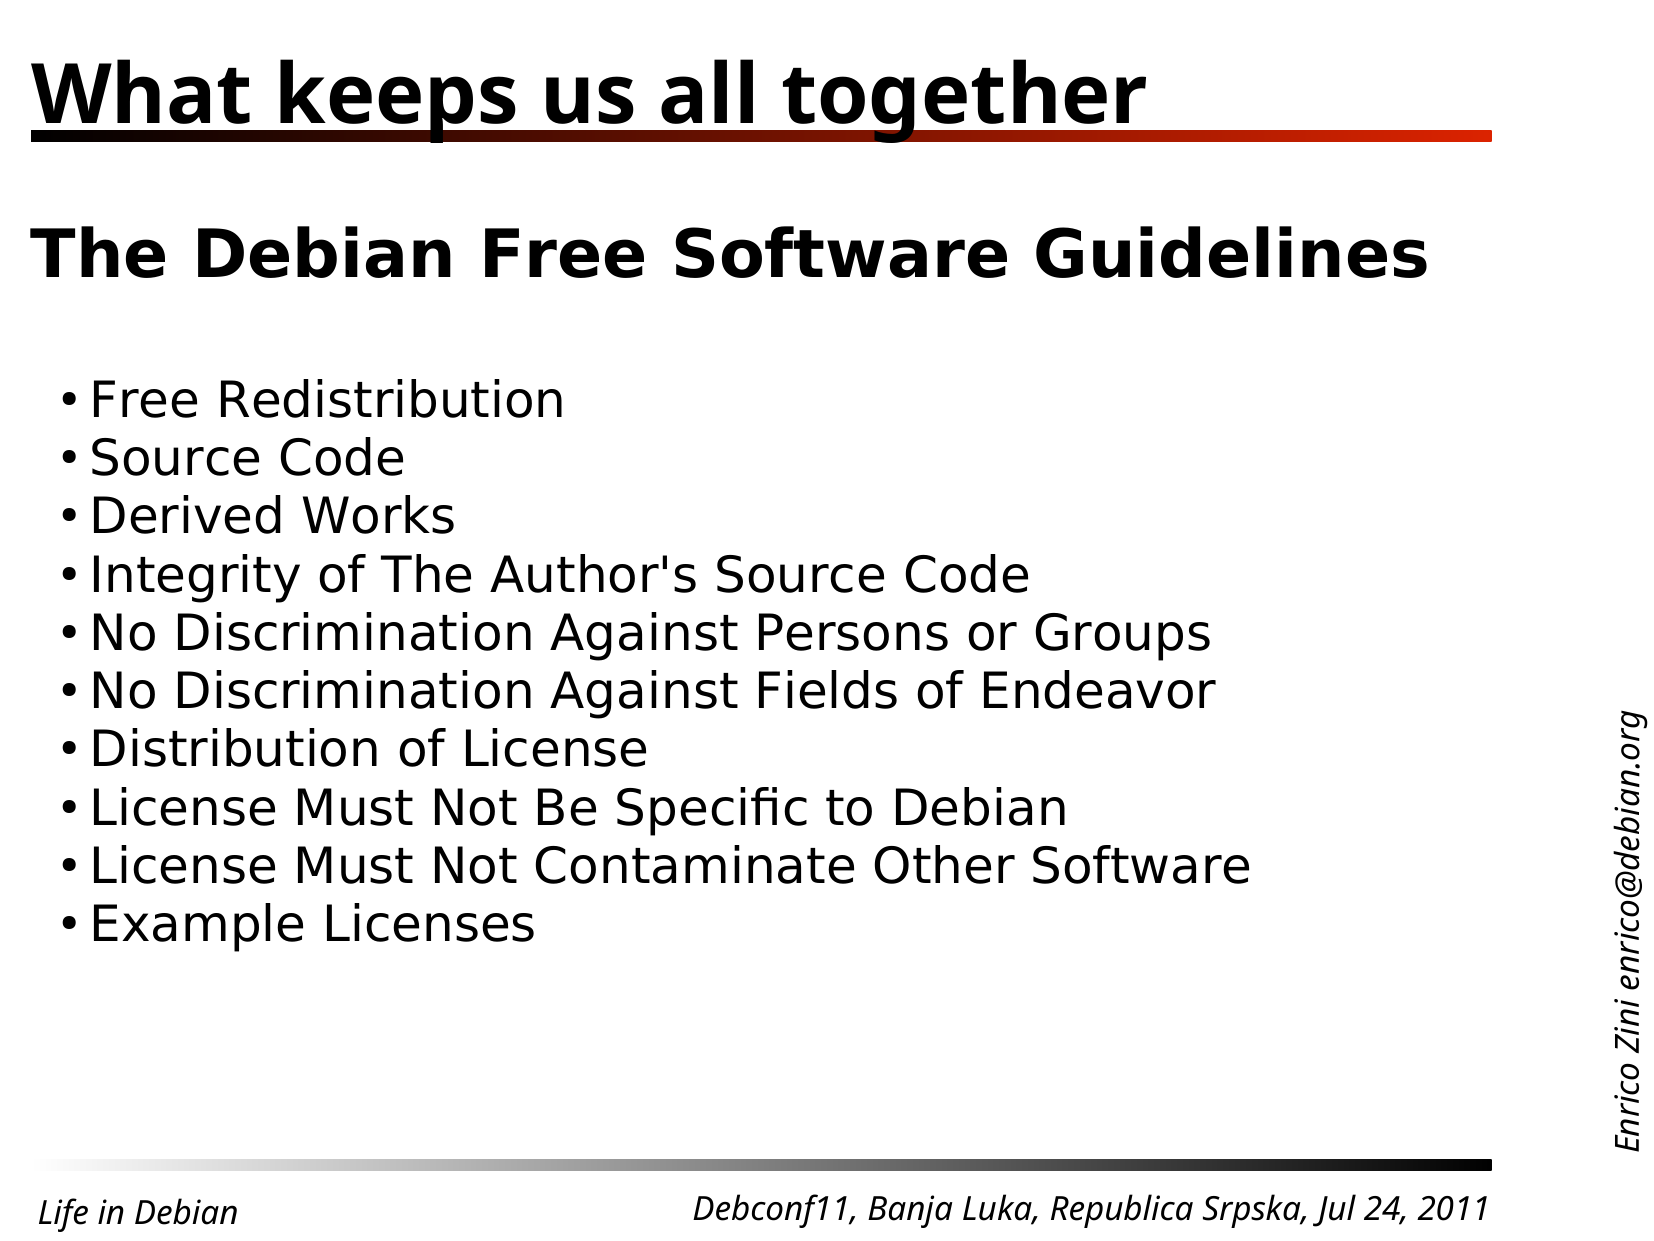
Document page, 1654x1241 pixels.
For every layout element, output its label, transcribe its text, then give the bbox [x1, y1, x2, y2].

text_box What keeps us all together [31, 34, 1438, 168]
text_box The Debian Free Software Guidelines Free Redistribution Source Code Derived Works Integrity of The Author's Source Code No Discrimination Against Persons or Groups No Discrimination Against Fields of Endeavor Distribution of License License Must Not Be Specific to Debian License Must Not Contaminate Other Software Example Licenses [30, 215, 1495, 1089]
